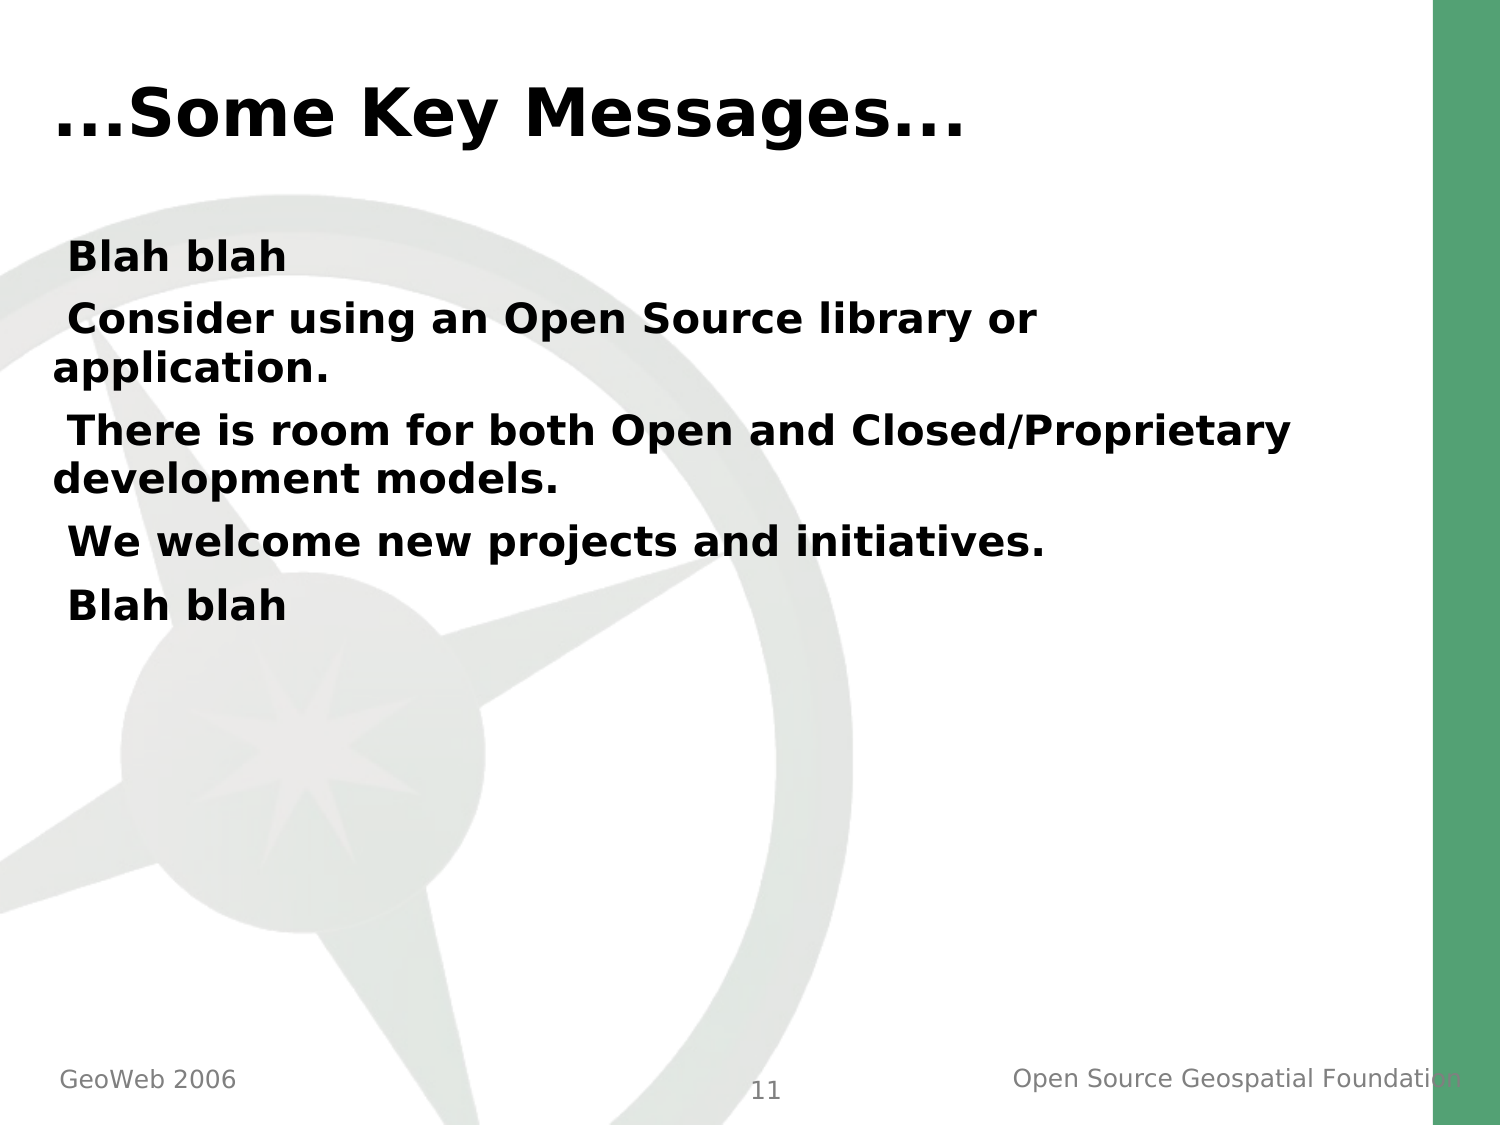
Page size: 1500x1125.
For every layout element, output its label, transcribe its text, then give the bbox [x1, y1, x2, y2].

list Blah blah Consider using an Open Source library or application. There is room for both Open and Closed/Proprietary development models. We welcome new projects and initiatives. Blah blah [52, 232, 1313, 1051]
title ...Some Key Messages... [52, 22, 1313, 210]
picture [0, 174, 925, 1125]
